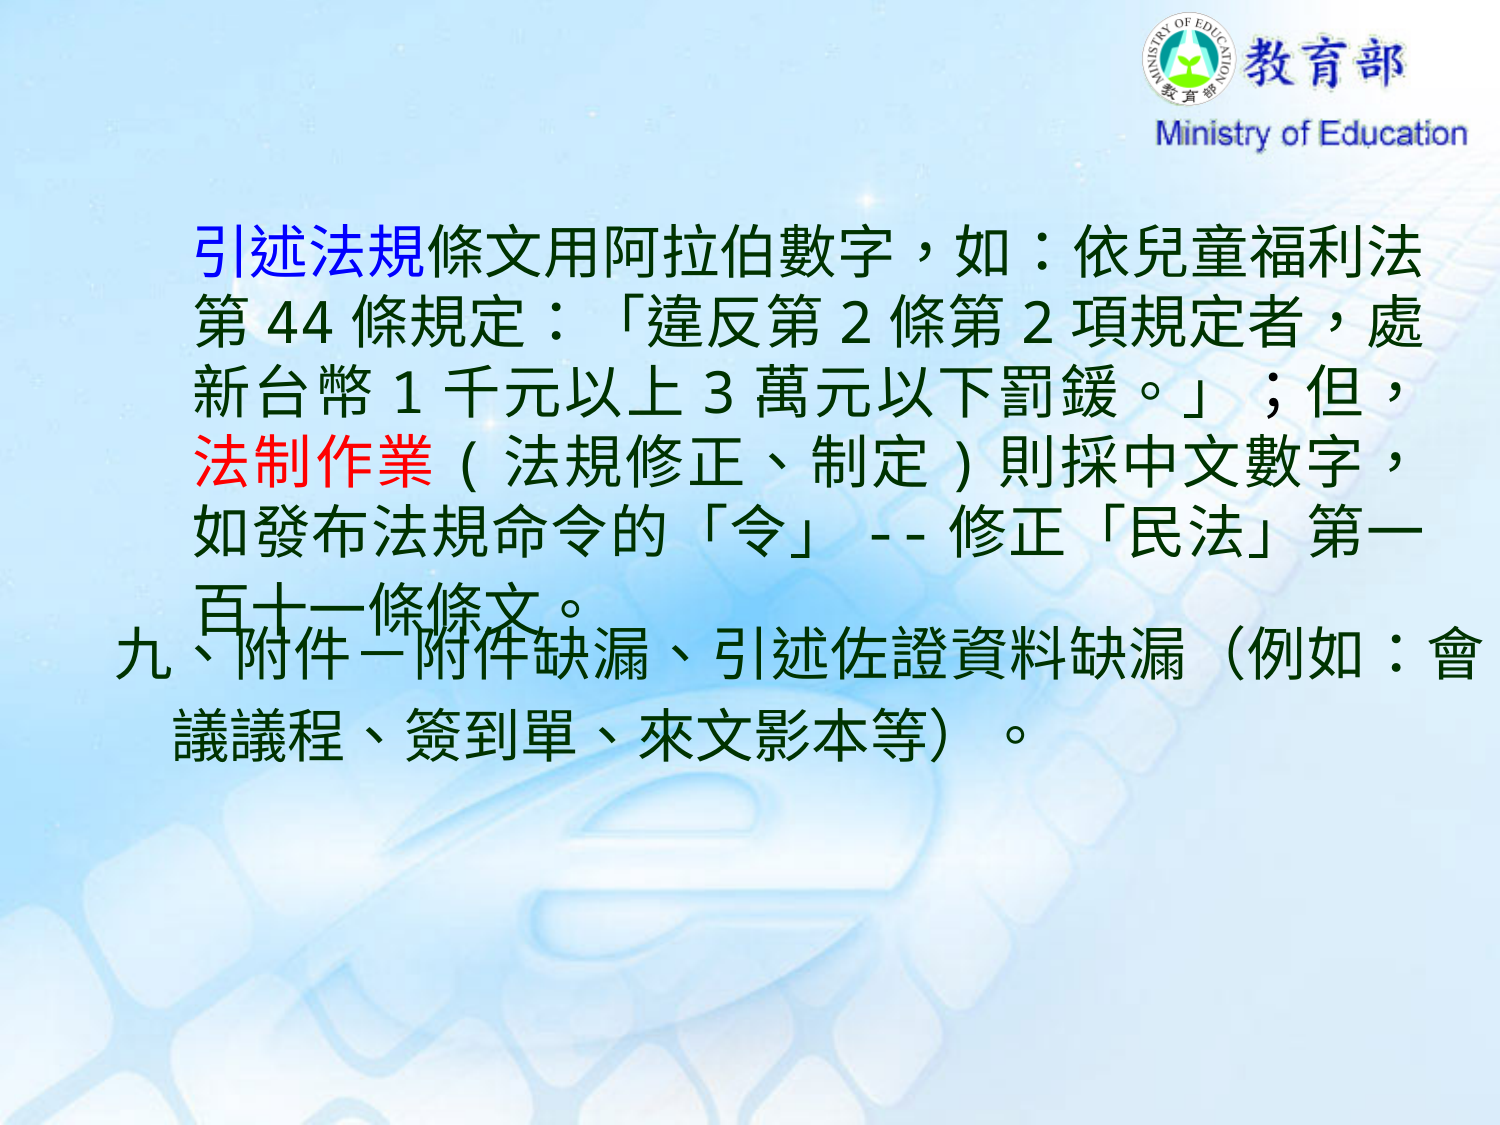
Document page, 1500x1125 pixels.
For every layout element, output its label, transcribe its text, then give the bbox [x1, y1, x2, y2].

text_box 九、附件－附件缺漏、引述佐證資料缺漏（例如：會議議程、簽到單、來文影本等）。 [100, 610, 1500, 960]
text_box [1012, 50, 1463, 126]
title [145, 125, 1346, 208]
list 引述法規條文用阿拉伯數字，如：依兒童福利法第44條規定：「違反第2條第2項規定者，處新台幣1千元以上3萬元以下罰鍰。」；但，法制作業(法規修正、制定)則採中文數字，如發布法規命令的「令」--修正「民法」第一百十一條條文。 [64, 208, 1440, 934]
